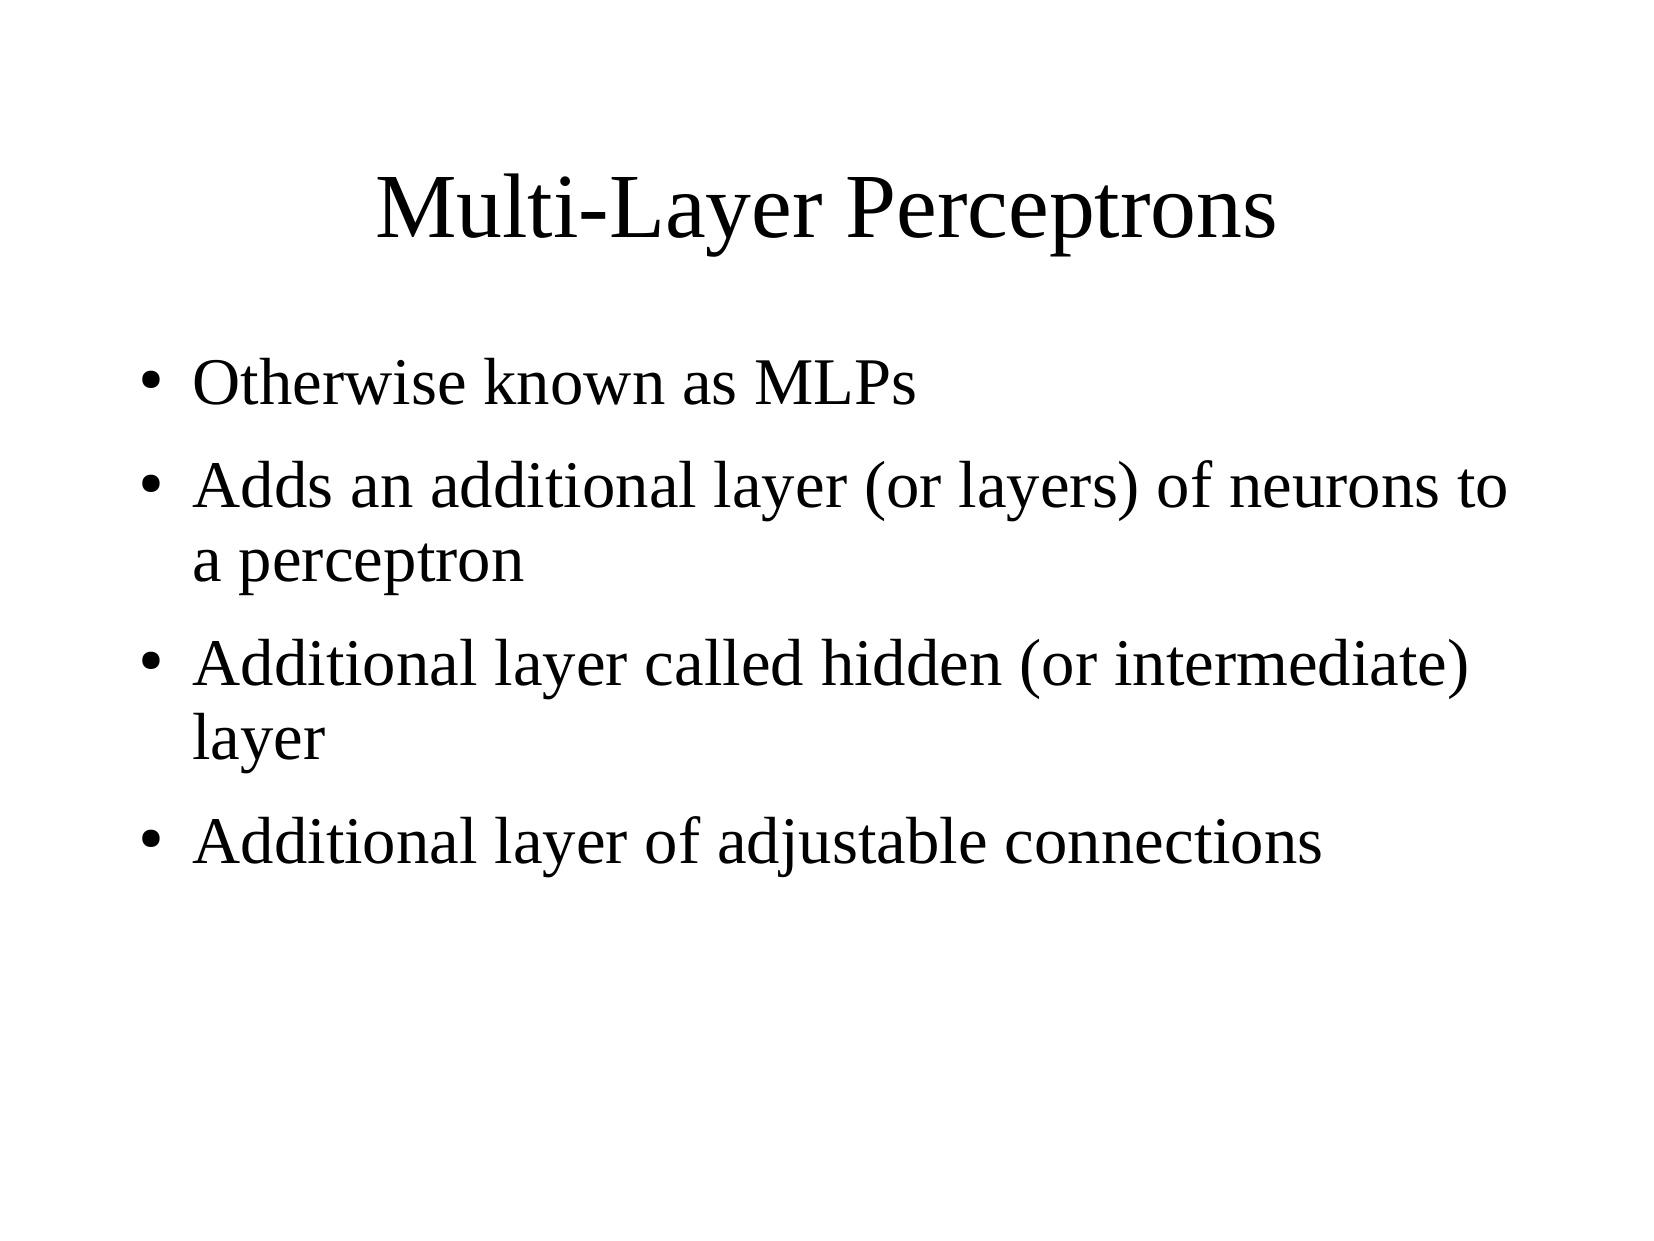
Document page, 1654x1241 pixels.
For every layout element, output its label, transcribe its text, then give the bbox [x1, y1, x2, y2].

list Otherwise known as MLPs Adds an additional layer (or layers) of neurons to a perceptron Additional layer called hidden (or intermediate) layer Additional layer of adjustable connections [121, 344, 1534, 1127]
title Multi-Layer Perceptrons [121, 102, 1534, 311]
